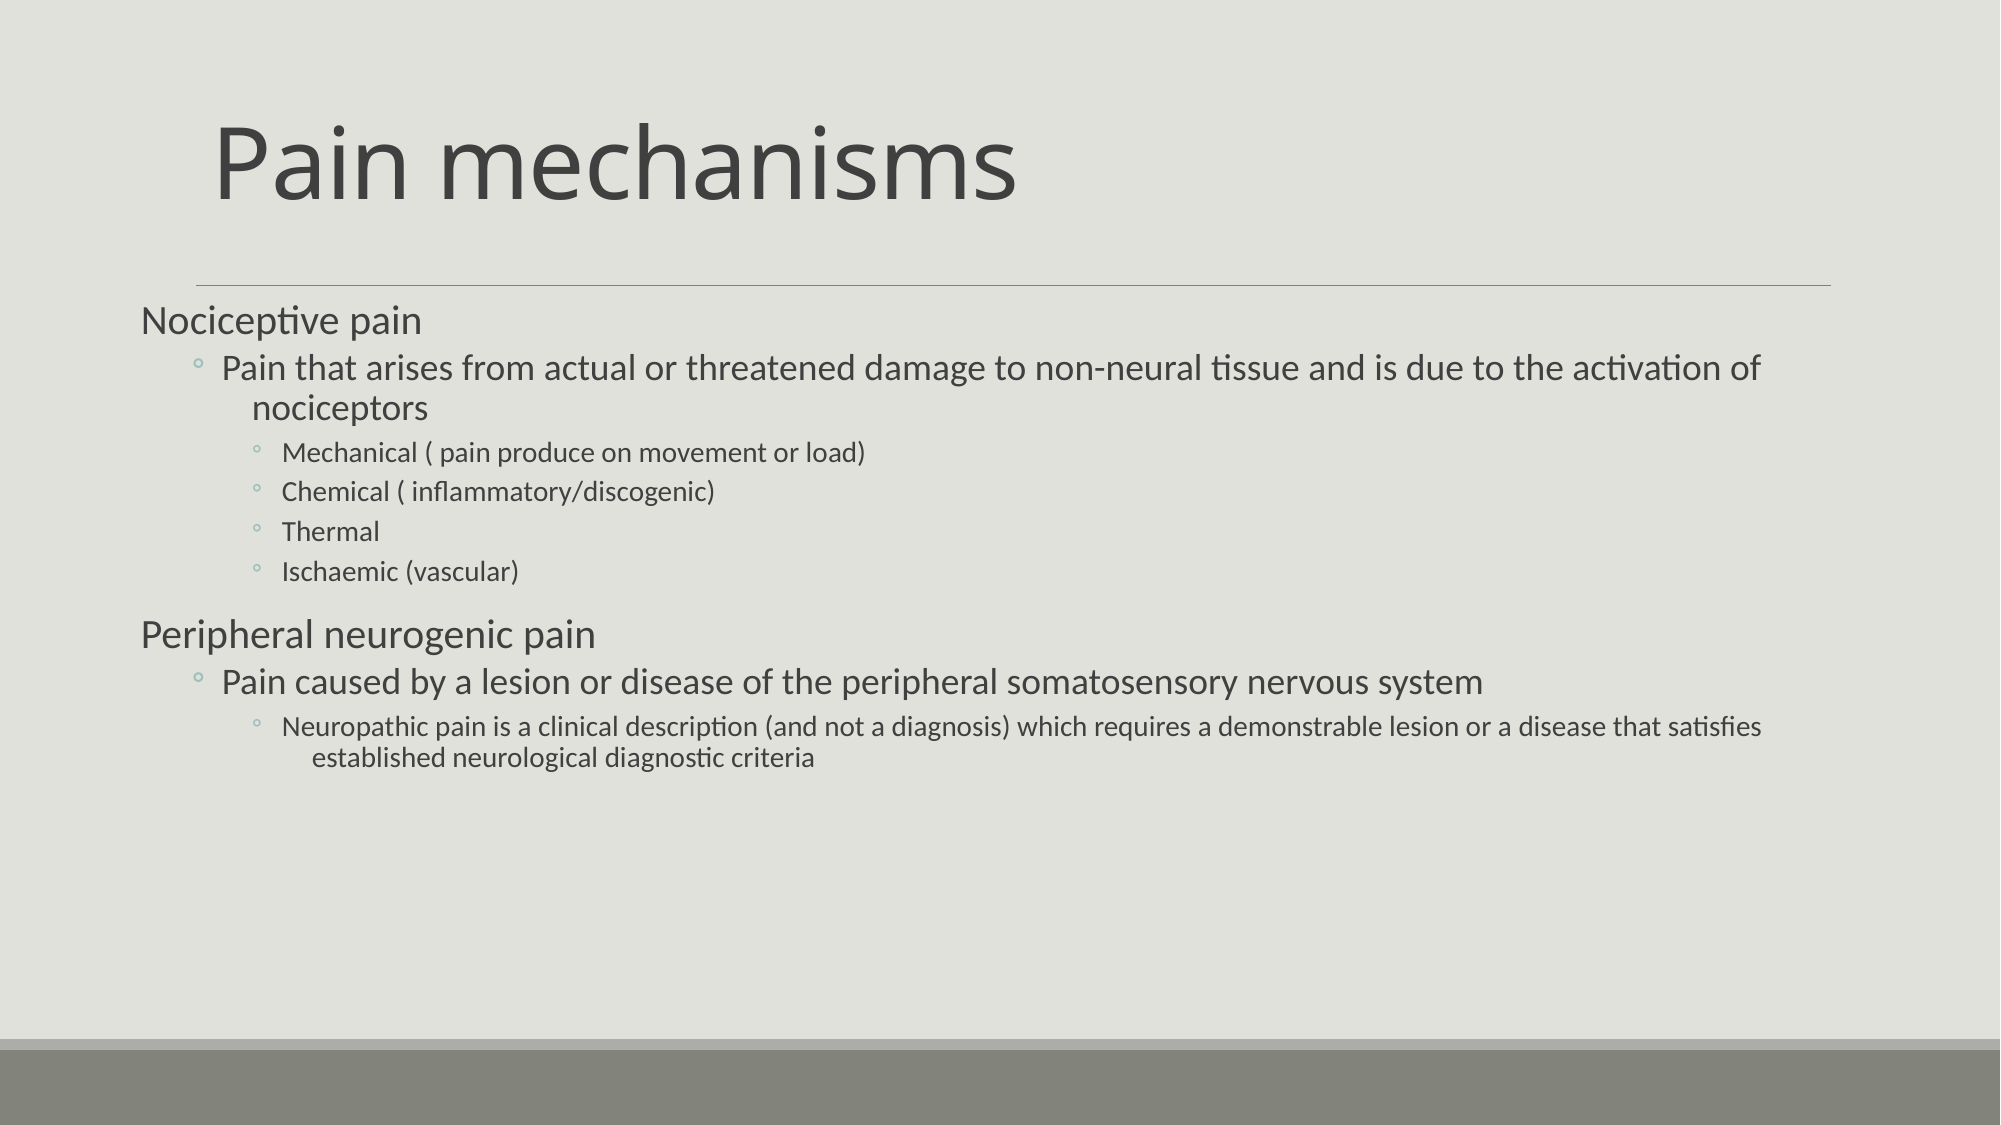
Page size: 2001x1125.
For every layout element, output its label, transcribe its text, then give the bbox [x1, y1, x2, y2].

list Nociceptive pain Pain that arises from actual or threatened damage to non-neural tissue and is due to the activation of nociceptors Mechanical ( pain produce on movement or load) Chemical ( inflammatory/discogenic) Thermal Ischaemic (vascular) Peripheral neurogenic pain Pain caused by a lesion or disease of the peripheral somatosensory nervous system Neuropathic pain is a clinical description (and not a diagnosis) which requires a demonstrable lesion or a disease that satisfies established neurological diagnostic criteria [125, 290, 1776, 1024]
title Pain mechanisms [196, 66, 1847, 228]
